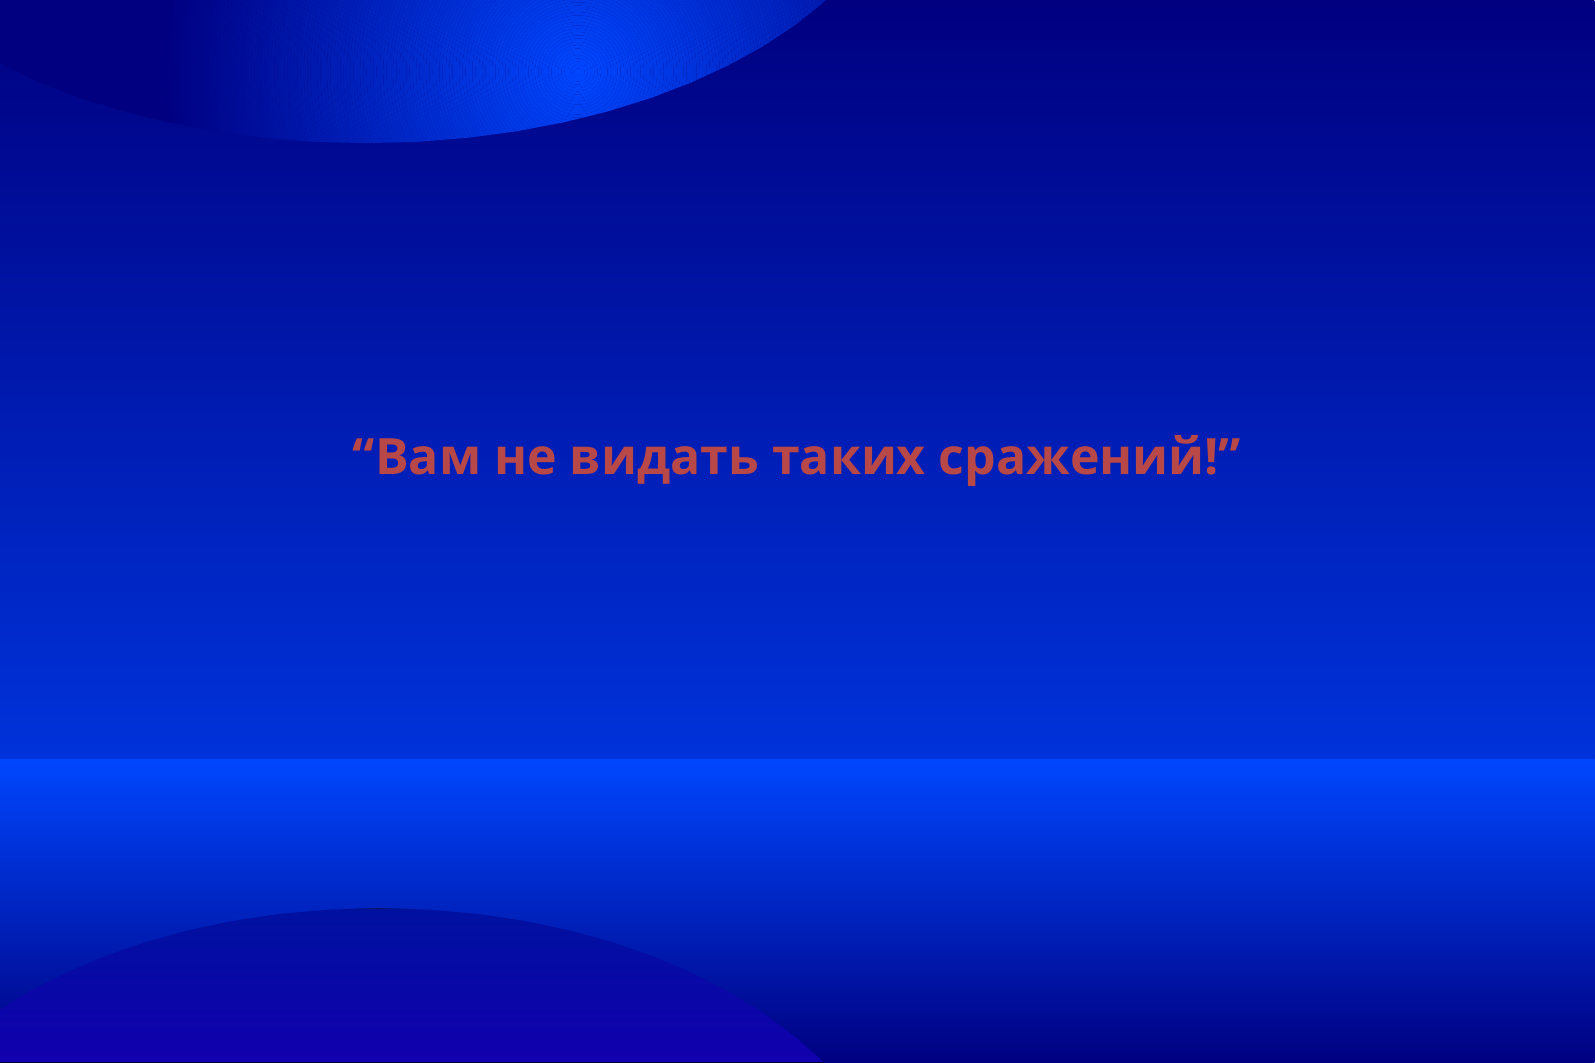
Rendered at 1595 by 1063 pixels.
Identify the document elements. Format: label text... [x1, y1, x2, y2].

text_box “Вам не видать таких сражений!” [88, 147, 1506, 726]
